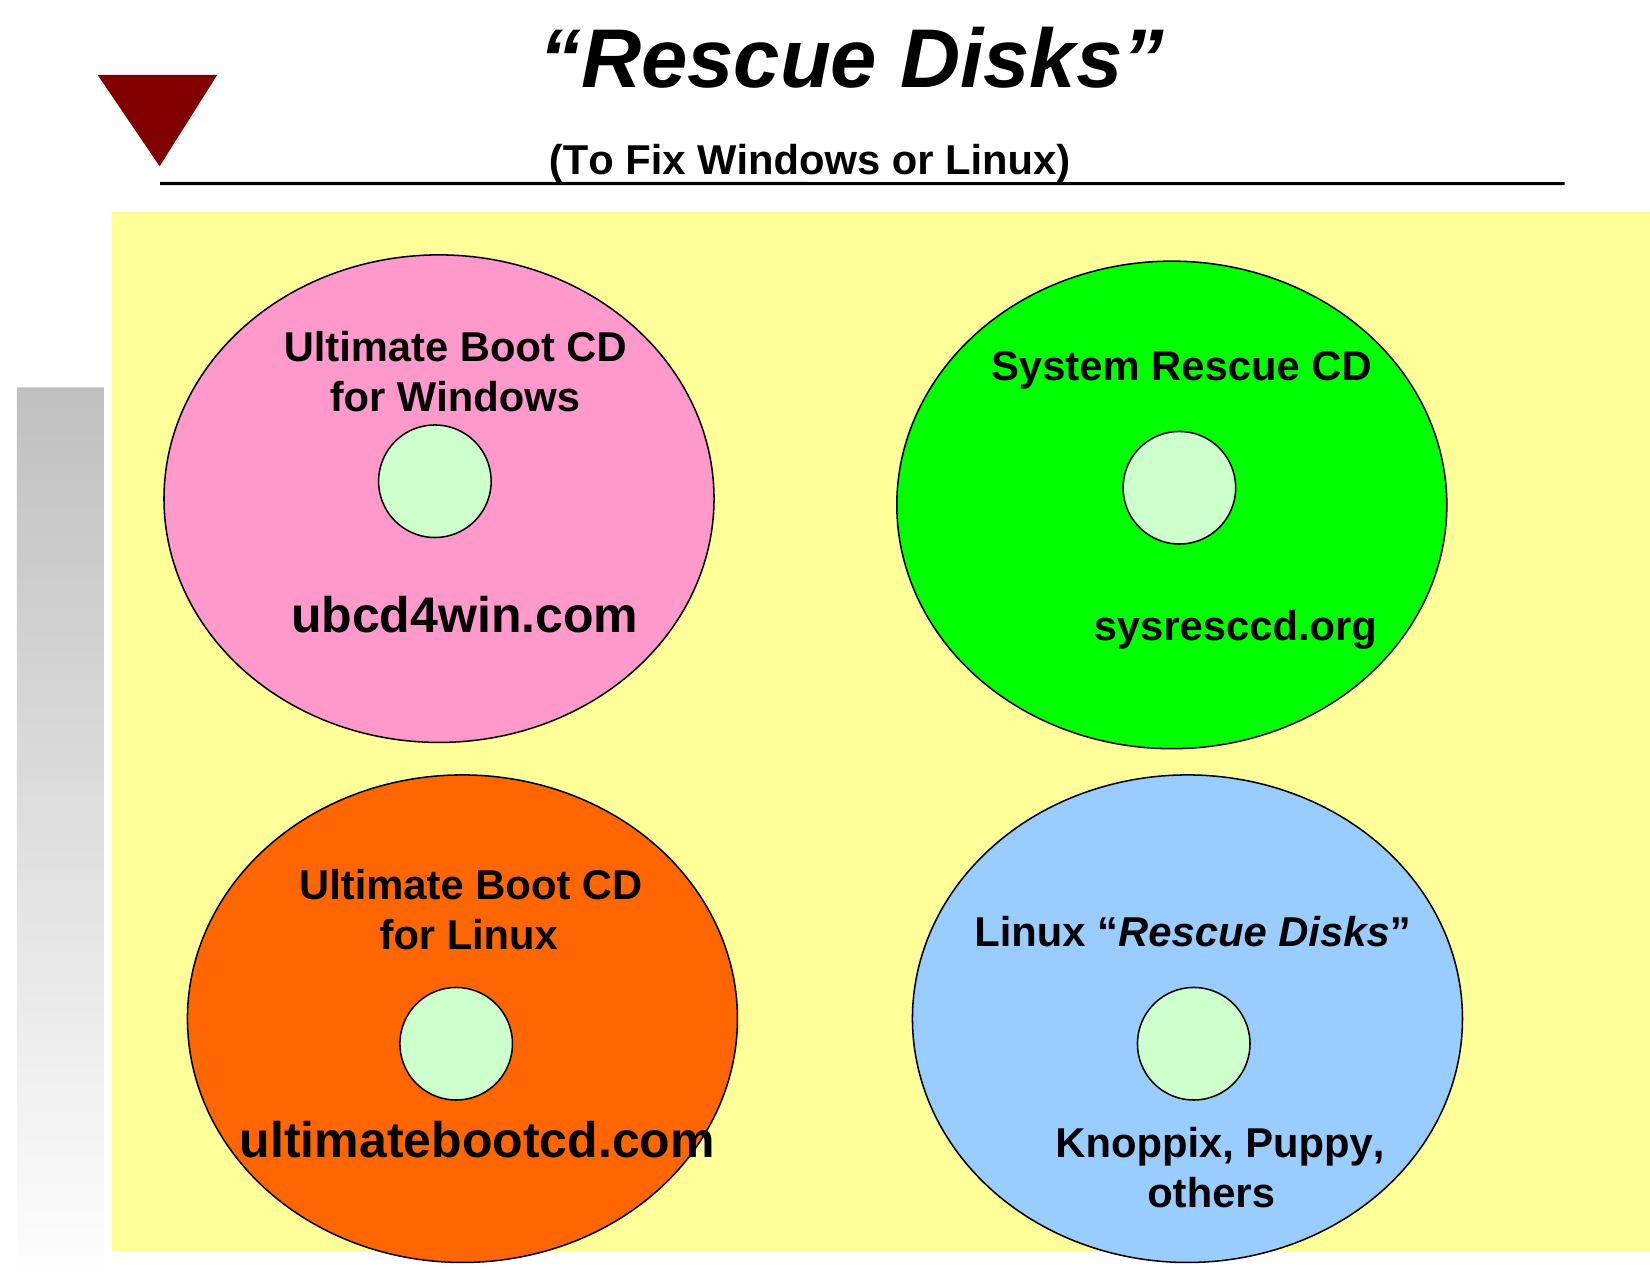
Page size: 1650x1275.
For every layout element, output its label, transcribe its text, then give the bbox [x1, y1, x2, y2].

text_box Ultimate Boot CD for Linux [249, 849, 670, 966]
text_box ubcd4win.com [276, 574, 654, 651]
text_box “Rescue Disks” [524, 0, 1180, 113]
text_box (To Fix Windows or Linux) [499, 125, 1086, 191]
text_box Ultimate Boot CD for Windows [234, 312, 654, 428]
text_box sysresccd.org [1044, 591, 1392, 657]
text_box Knoppix, Puppy, others [1040, 1108, 1400, 1225]
text_box ultimatebootcd.com [225, 1099, 730, 1176]
text_box [97, 74, 218, 167]
text_box Linux “Rescue Disks” [925, 896, 1426, 963]
text_box [112, 212, 1650, 1263]
text_box System Rescue CD [942, 330, 1387, 397]
text_box [16, 387, 105, 1275]
